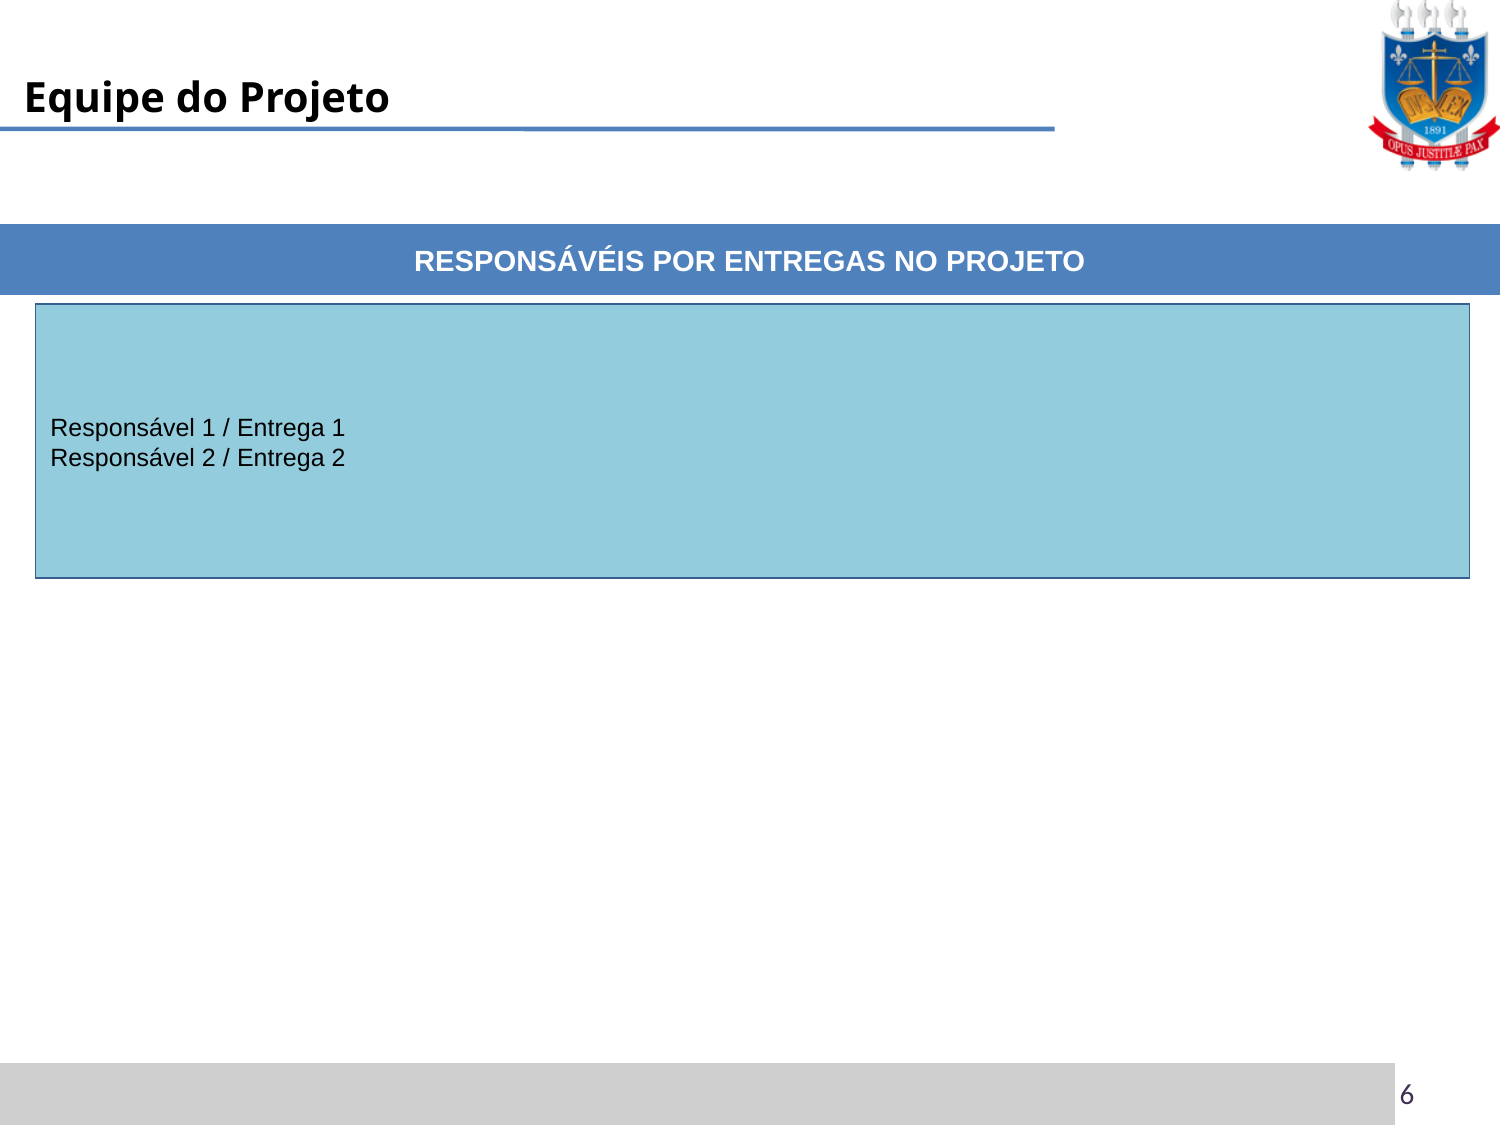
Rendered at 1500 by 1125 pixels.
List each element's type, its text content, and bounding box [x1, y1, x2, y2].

picture [1368, 0, 1500, 171]
text_box RESPONSÁVÉIS POR ENTREGAS NO PROJETO [0, 224, 1500, 295]
text_box Responsável 1 / Entrega 1 Responsável 2 / Entrega 2 [35, 304, 1469, 578]
text_box Equipe do Projeto [23, 70, 377, 121]
